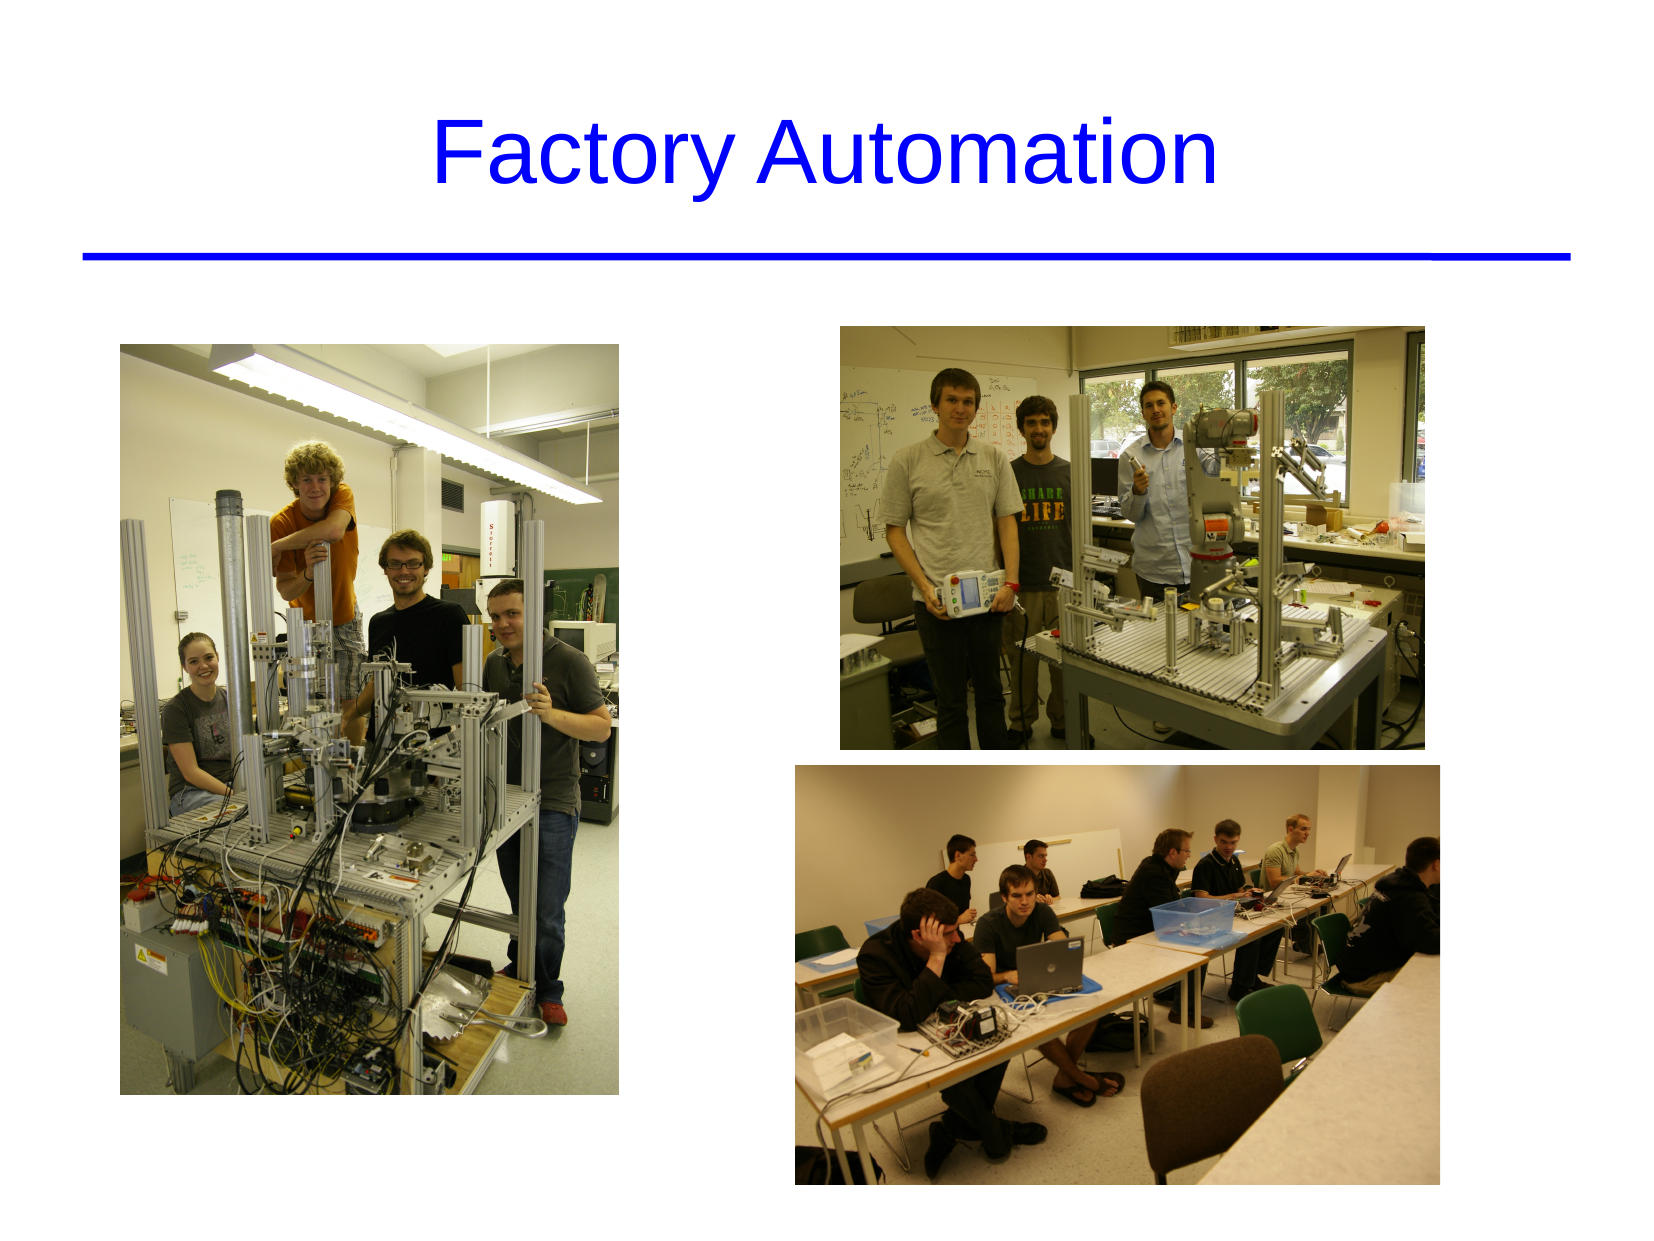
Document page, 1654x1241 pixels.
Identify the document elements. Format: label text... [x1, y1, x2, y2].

picture [840, 326, 1426, 751]
picture [120, 344, 619, 1096]
title Factory Automation [82, 49, 1571, 256]
picture [795, 765, 1441, 1186]
